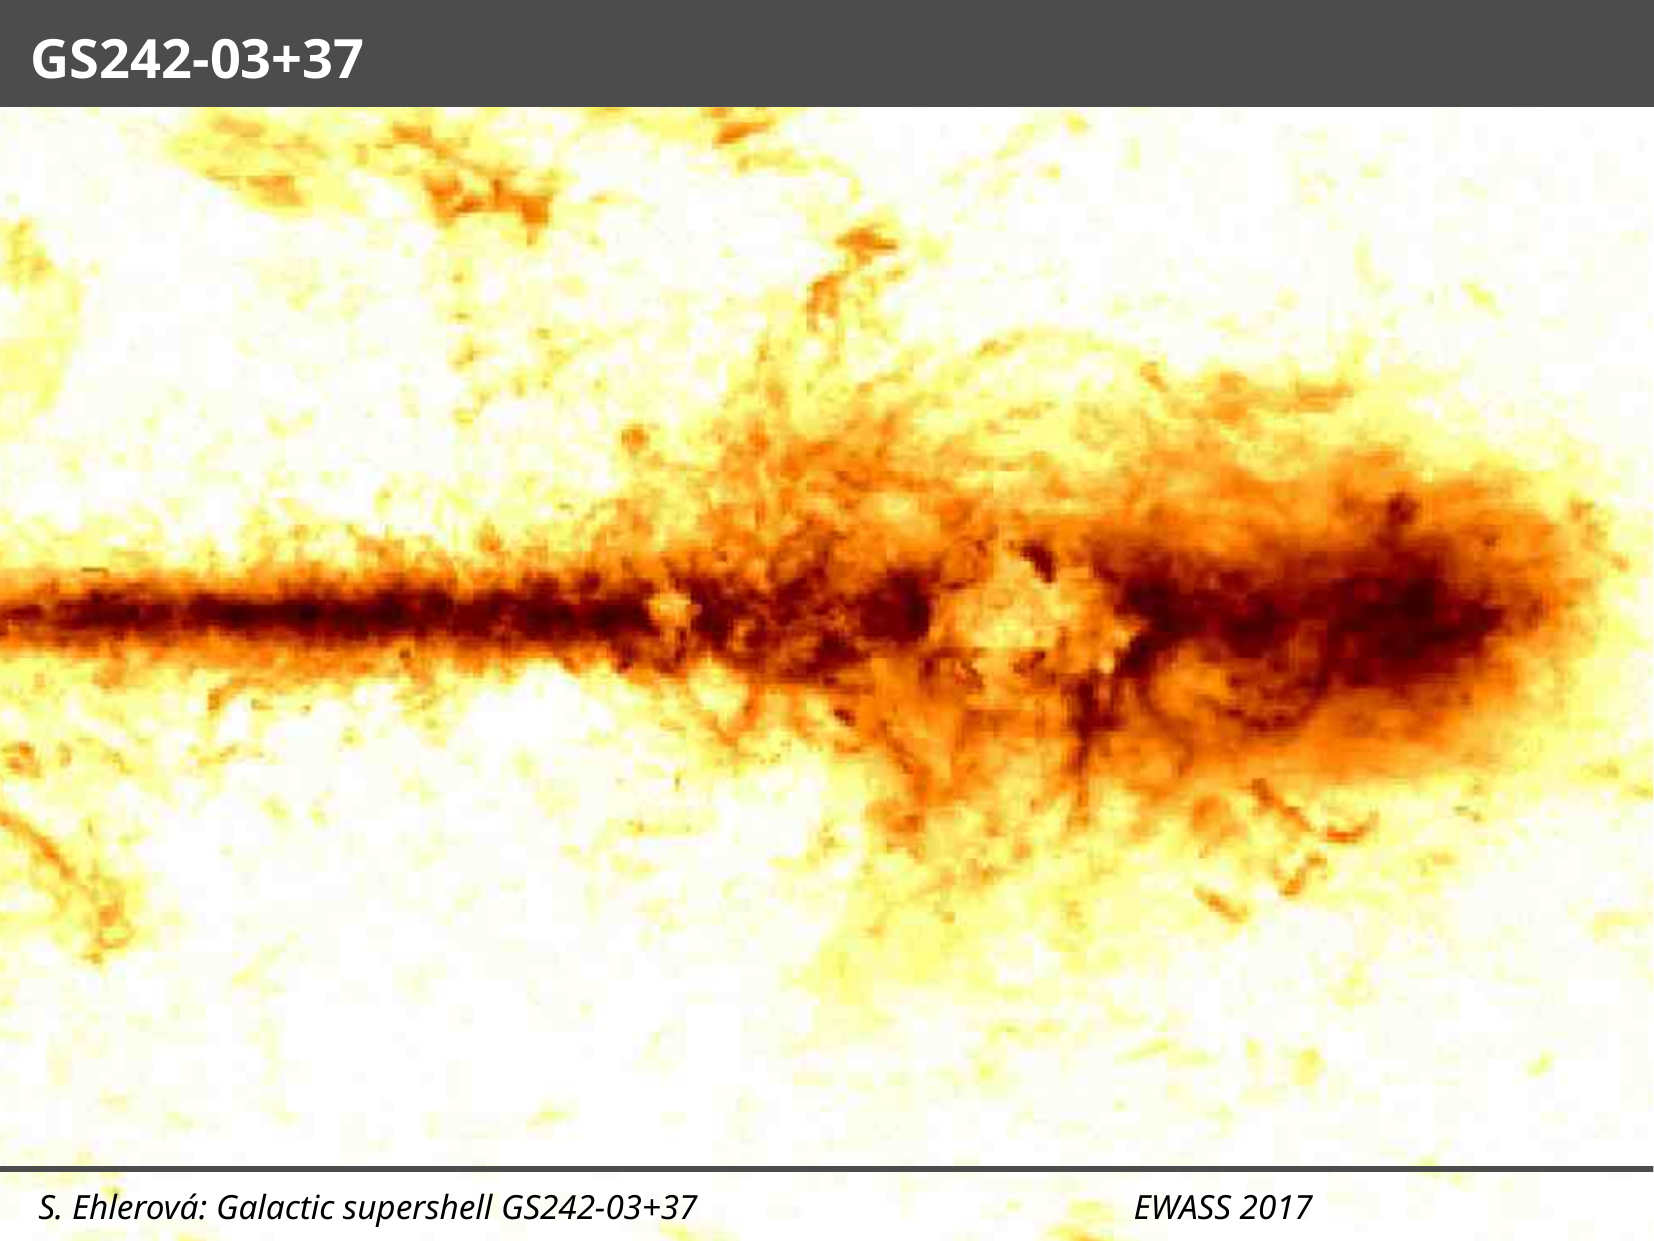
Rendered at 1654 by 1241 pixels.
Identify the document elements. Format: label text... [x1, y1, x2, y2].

picture [0, 107, 1654, 1166]
text_box S. Ehlerová: Galactic supershell GS242-03+37 EWASS 2017 [23, 1176, 1643, 1232]
text_box GS242-03+37 [15, 13, 471, 95]
text_box [0, 0, 1654, 107]
picture [0, 1172, 1654, 1241]
